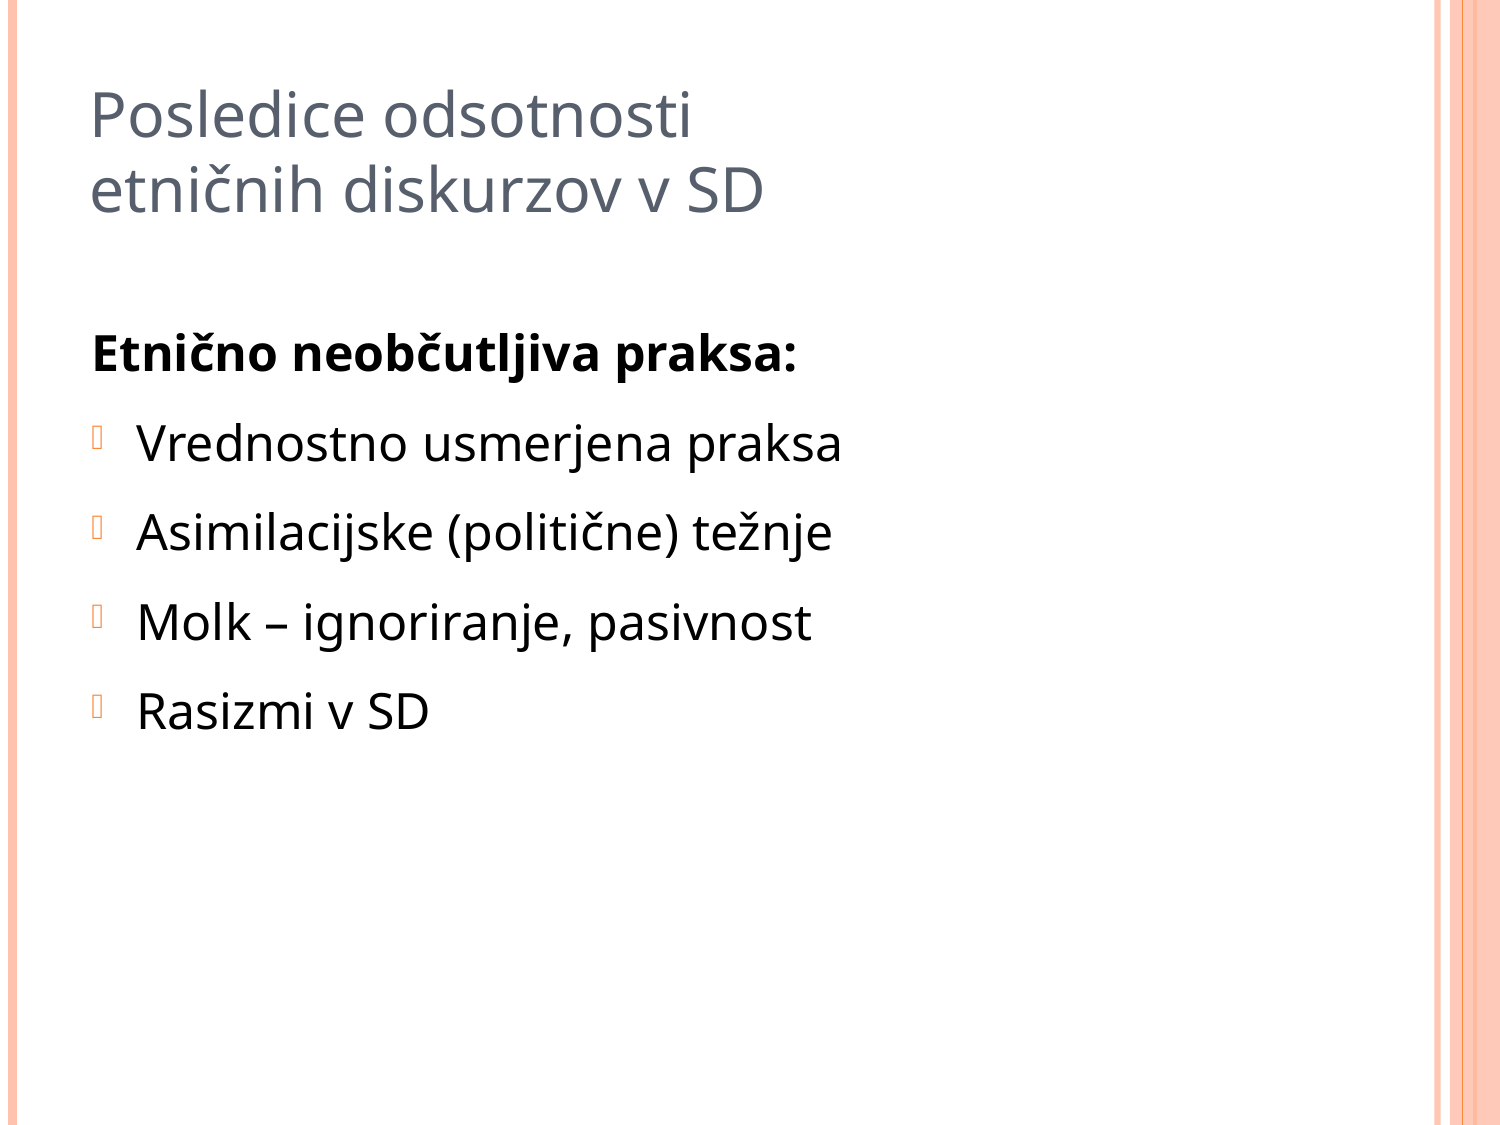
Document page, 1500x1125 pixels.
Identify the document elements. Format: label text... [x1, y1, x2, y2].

title Posledice odsotnosti etničnih diskurzov v SD [75, 45, 1300, 233]
list Etnično neobčutljiva praksa: Vrednostno usmerjena praksa Asimilacijske (politične) težnje Molk – ignoriranje, pasivnost Rasizmi v SD [76, 314, 1427, 1057]
